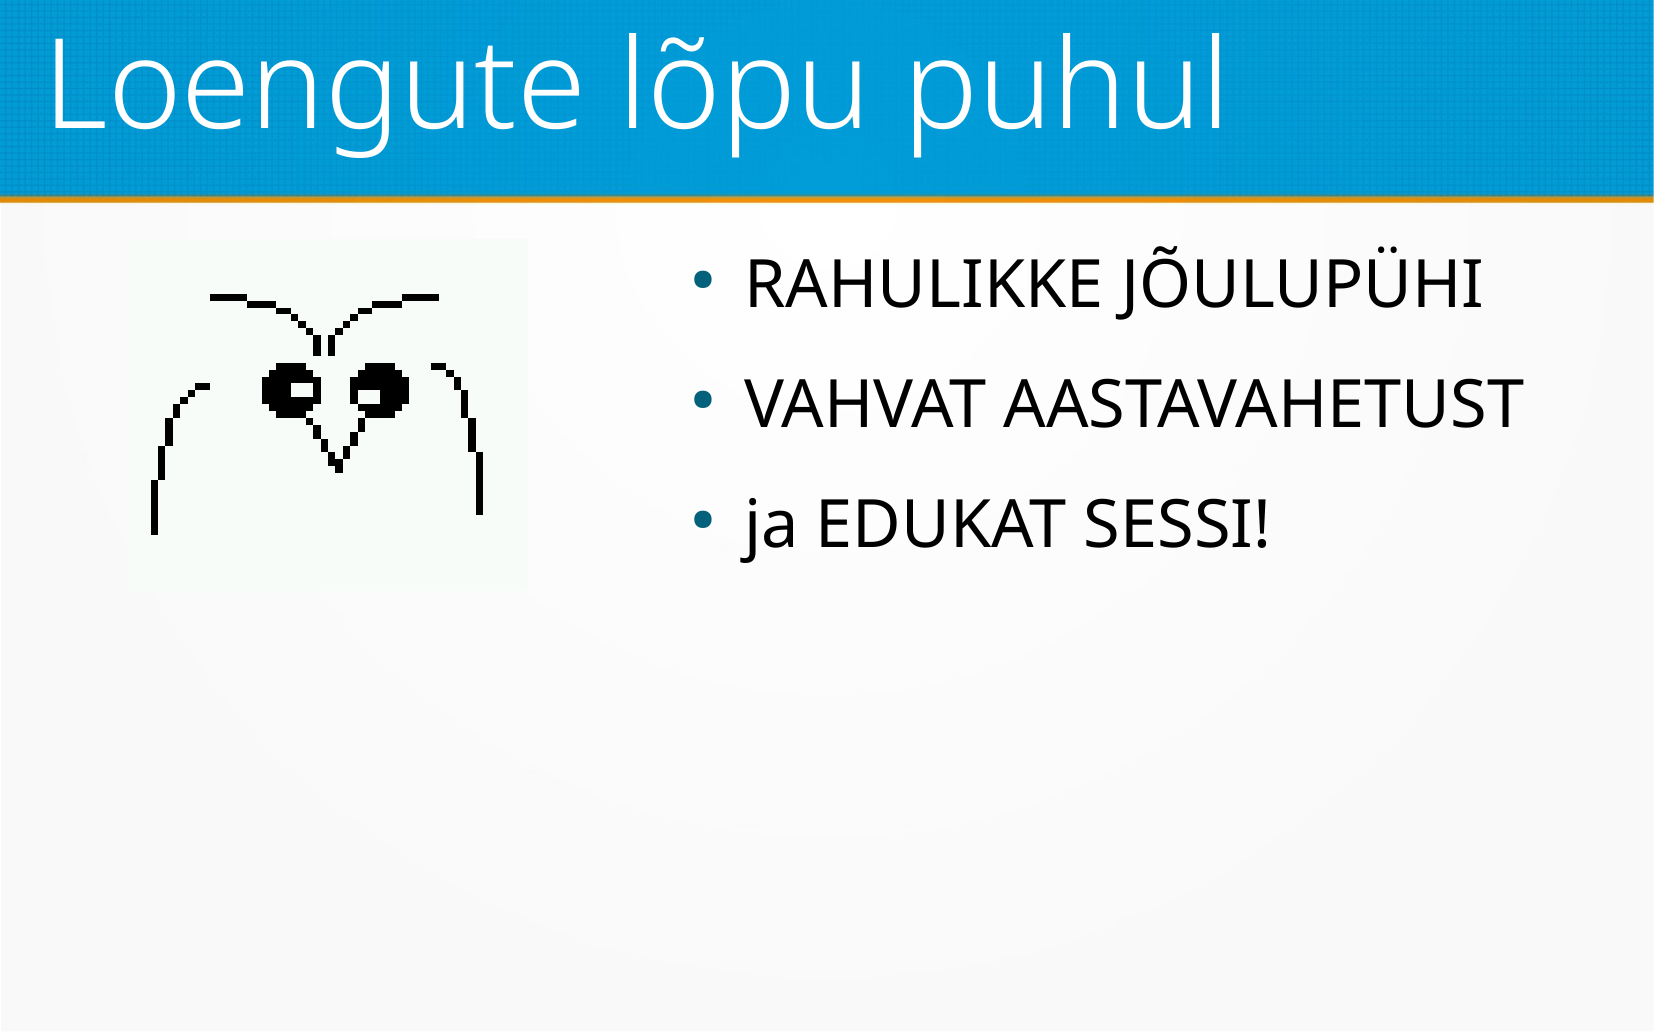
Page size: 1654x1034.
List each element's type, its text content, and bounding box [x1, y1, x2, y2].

list RAHULIKKE JÕULUPÜHI VAHVAT AASTAVAHETUST ja EDUKAT SESSI! [673, 236, 1607, 1002]
title Loengute lõpu puhul [43, 0, 1619, 166]
picture [0, 195, 1654, 1034]
